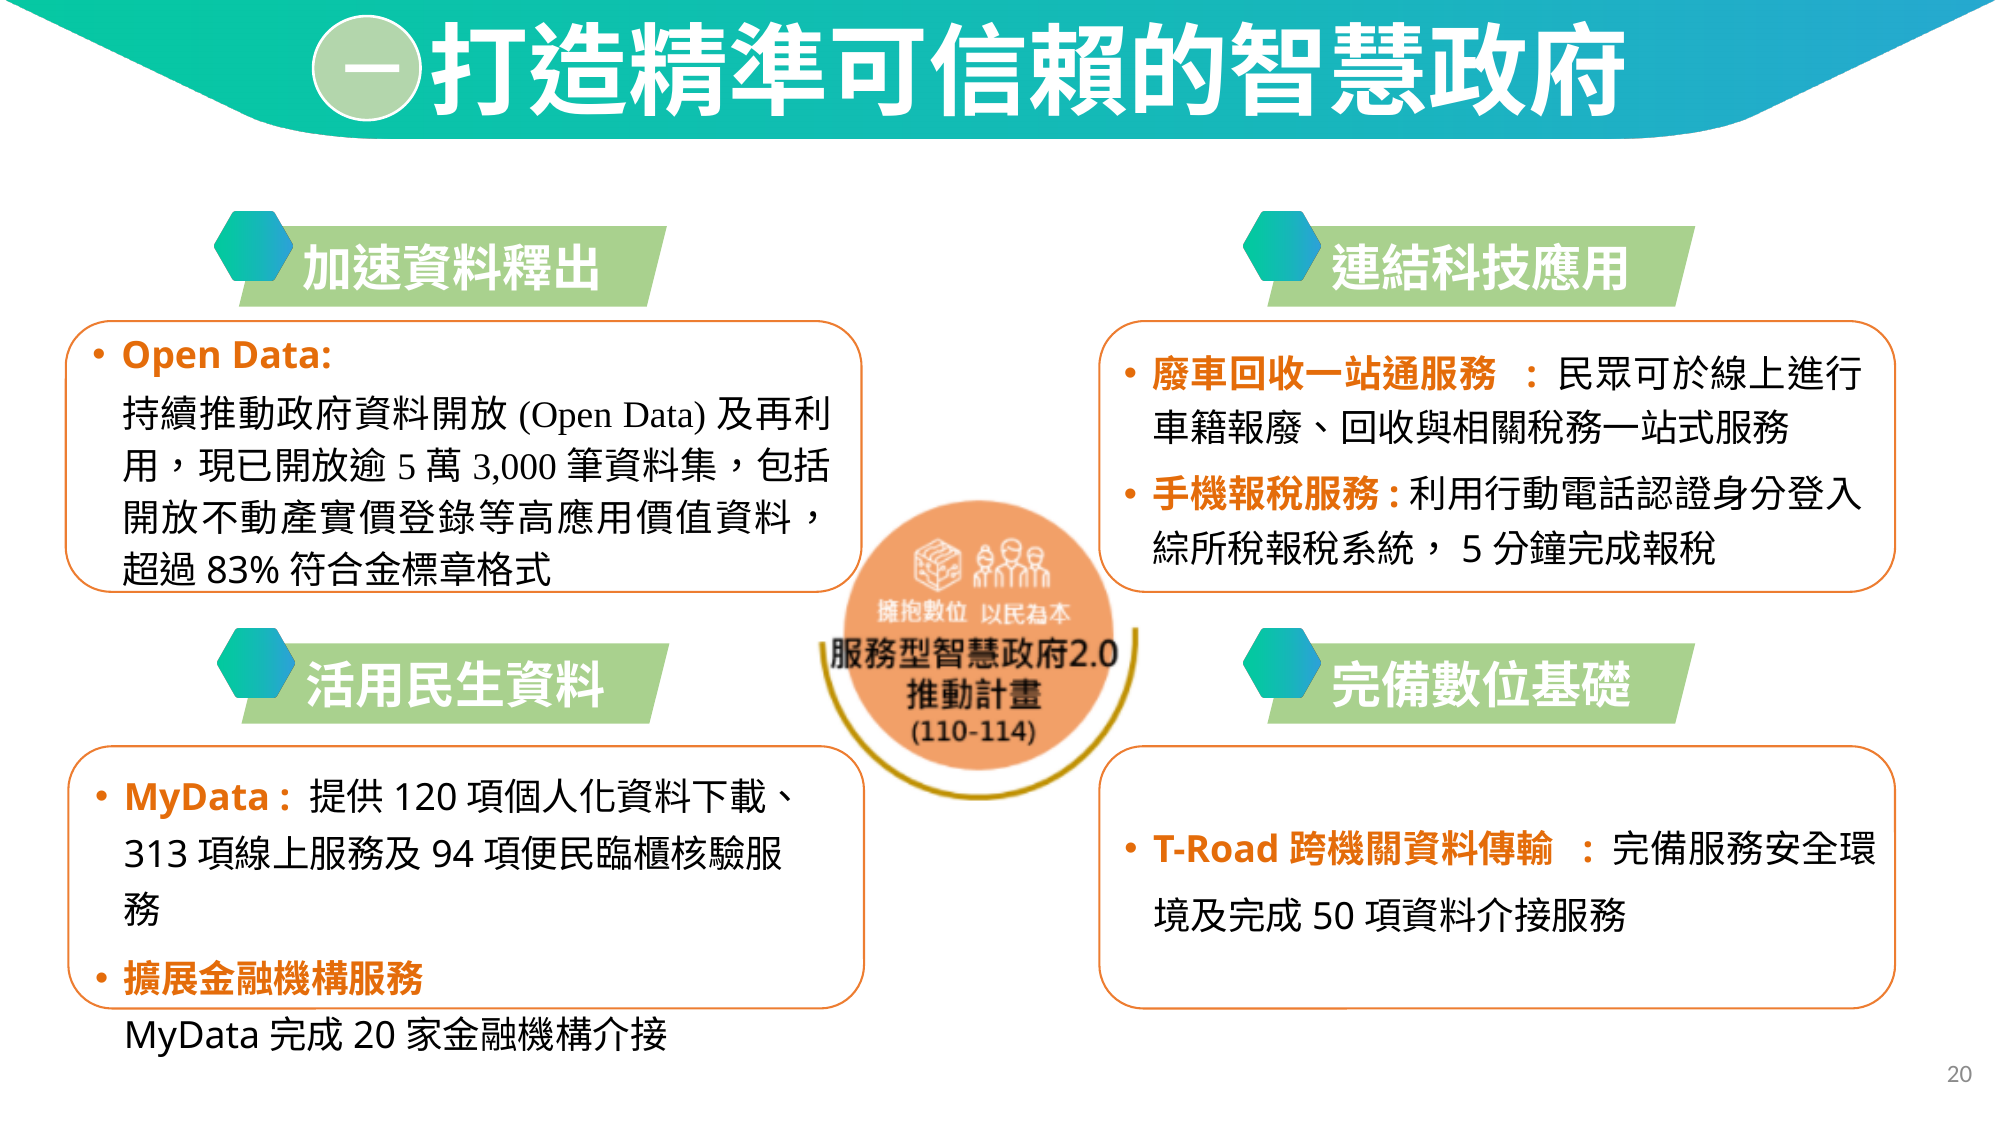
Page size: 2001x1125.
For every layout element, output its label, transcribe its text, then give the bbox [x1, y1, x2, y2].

text_box 打造精準可信賴的智慧政府 [353, 0, 1704, 135]
picture [815, 483, 1151, 808]
picture [0, 0, 2000, 139]
picture [1243, 628, 1321, 698]
text_box MyData : 提供120項個人化資料下載、313項線上服務及94項便民臨櫃核驗服務 擴展金融機構服務 MyData完成20家金融機構介接 [80, 754, 816, 1064]
text_box Open Data: 持續推動政府資料開放(Open Data)及再利用，現已開放逾5萬3,000筆資料集，包括 開放不動產實價登錄等高應用價值資料，超過83%符合金標章格式 [77, 323, 847, 599]
text_box 一 [313, 16, 421, 121]
text_box [65, 336, 77, 577]
slide_number <編號> [1537, 1042, 1988, 1103]
text_box [1112, 321, 1896, 592]
text_box 廢車回收一站通服務 : 民眾可於線上進行車籍報廢、回收與相關稅務一站式服務 手機報稅服務:利用行動電話認證身分登入綜所稅報稅系統，5分鐘完成報稅 [1108, 333, 1878, 578]
text_box T-Road跨機關資料傳輸 : 完備服務安全環境及完成50項資料介接服務 [1109, 796, 1893, 945]
text_box [1099, 746, 1896, 1009]
picture [214, 211, 293, 281]
picture [1243, 211, 1321, 281]
text_box 加速資料釋出 [238, 226, 667, 307]
text_box 活用民生資料 [241, 643, 670, 724]
text_box [68, 760, 80, 995]
text_box 完備數位基礎 [1267, 643, 1696, 724]
text_box 連結科技應用 [1267, 226, 1696, 307]
text_box [87, 746, 865, 1009]
text_box [1099, 339, 1108, 574]
text_box [847, 333, 862, 580]
picture [217, 628, 295, 698]
